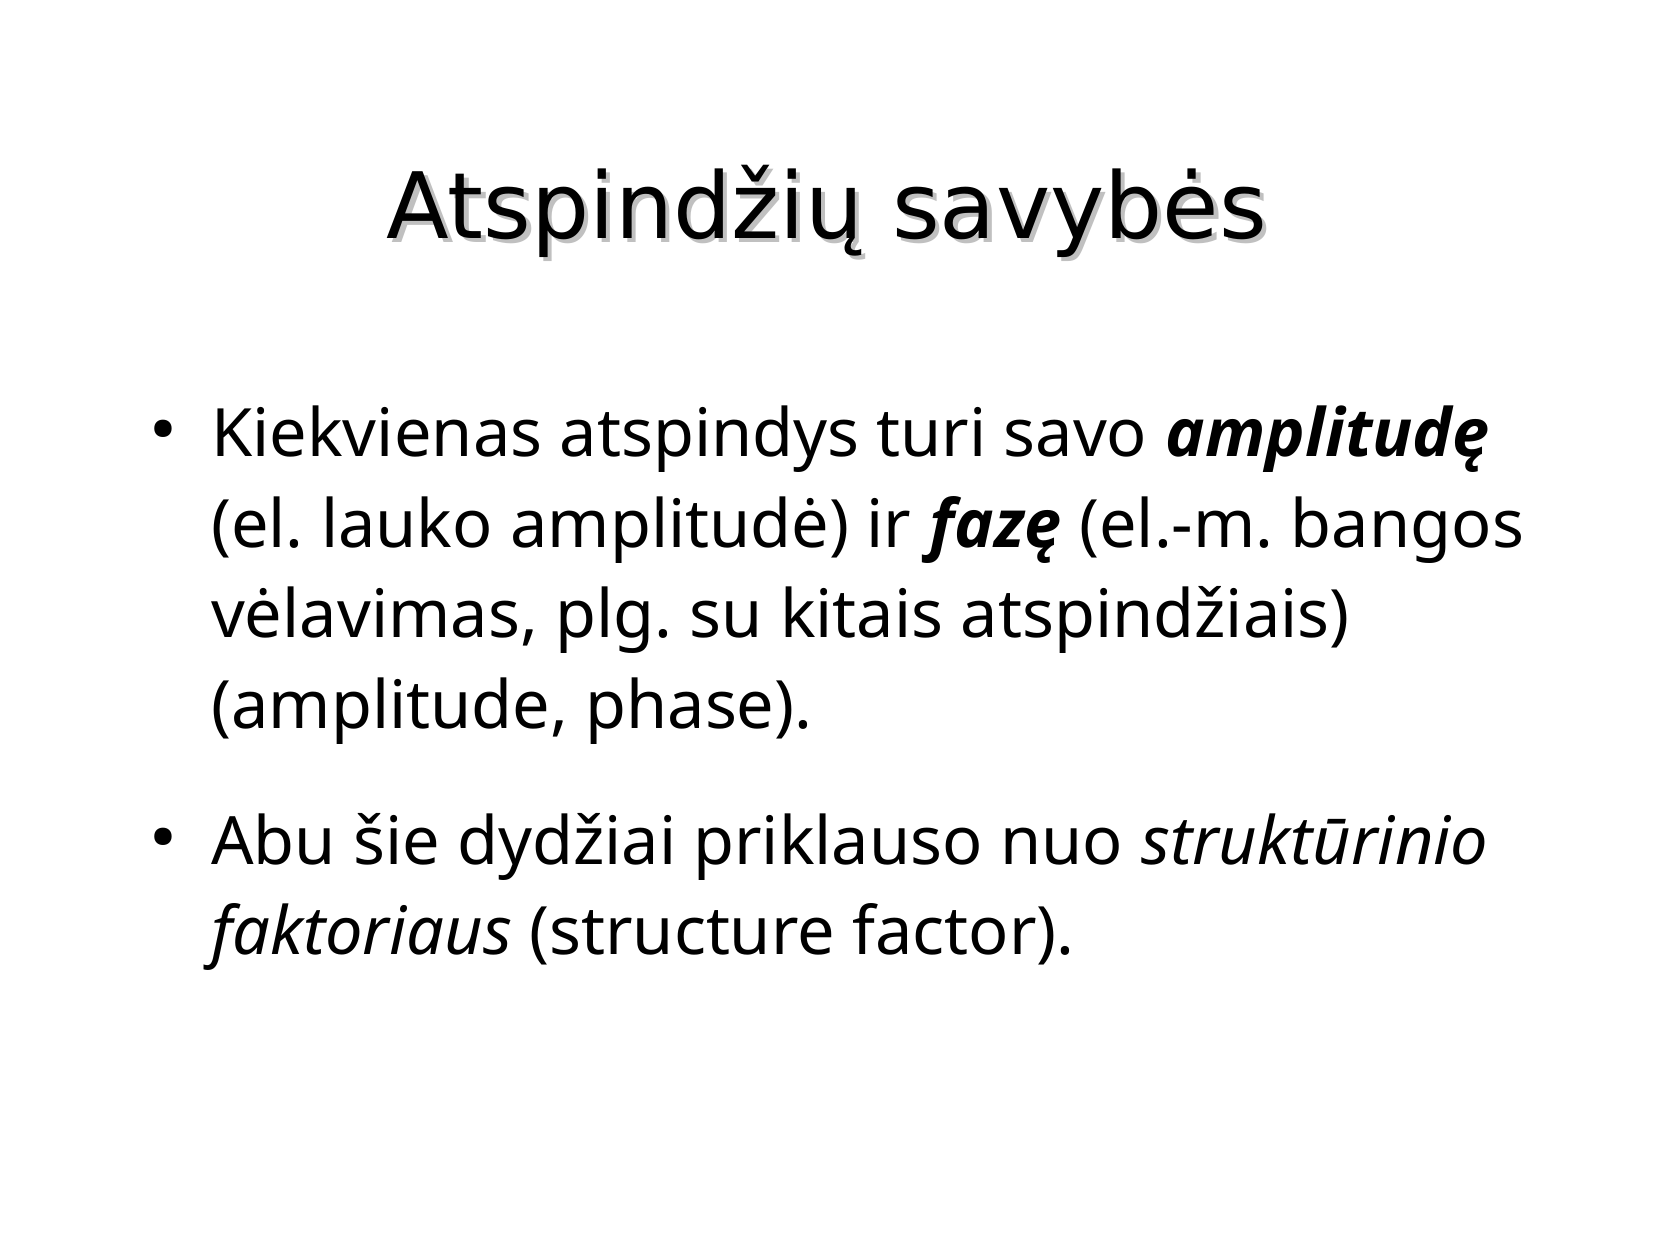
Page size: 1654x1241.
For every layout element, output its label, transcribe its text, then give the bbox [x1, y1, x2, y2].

title Atspindžių savybės [121, 102, 1534, 311]
text_box Kiekvienas atspindys turi savo amplitudę (el. lauko amplitudė) ir fazę (el.-m. bangos vėlavimas, plg. su kitais atspindžiais) (amplitude, phase). Abu šie dydžiai priklauso nuo struktūrinio faktoriaus (structure factor). [121, 377, 1576, 1099]
